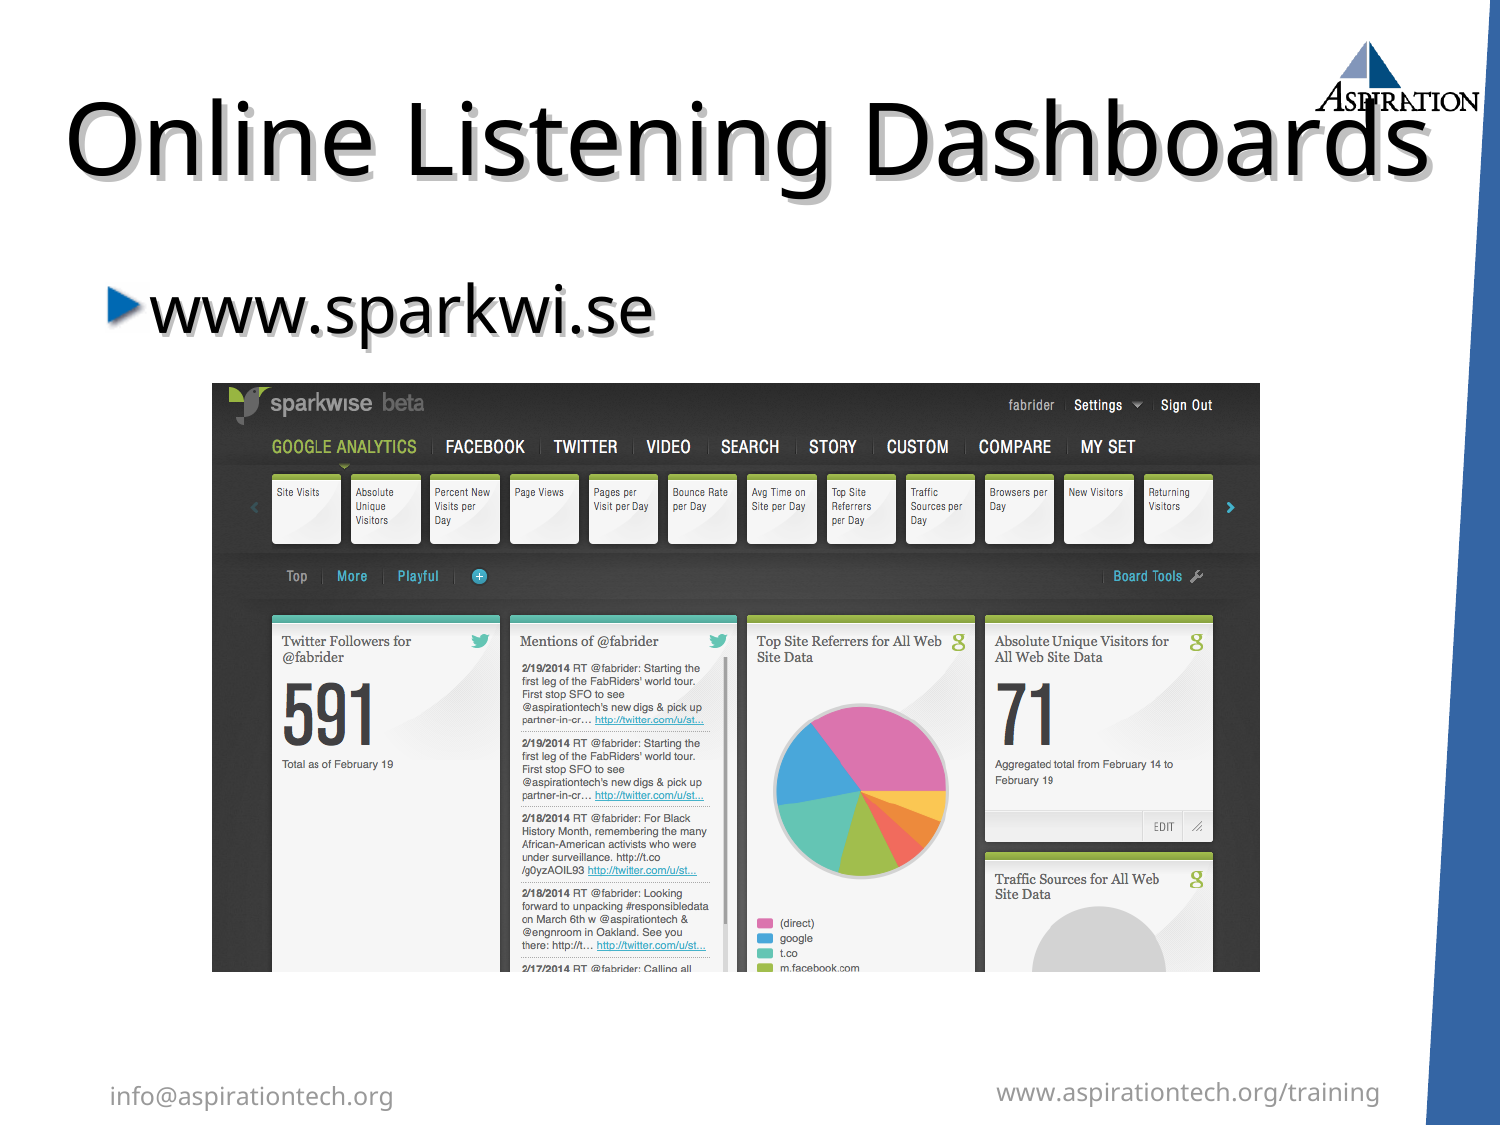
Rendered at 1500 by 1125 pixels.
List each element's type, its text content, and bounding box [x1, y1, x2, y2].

list www.sparkwi.se [49, 262, 1448, 901]
picture [1448, 41, 1480, 120]
title Online Listening Dashboards [49, 37, 1448, 224]
picture [212, 383, 1260, 972]
